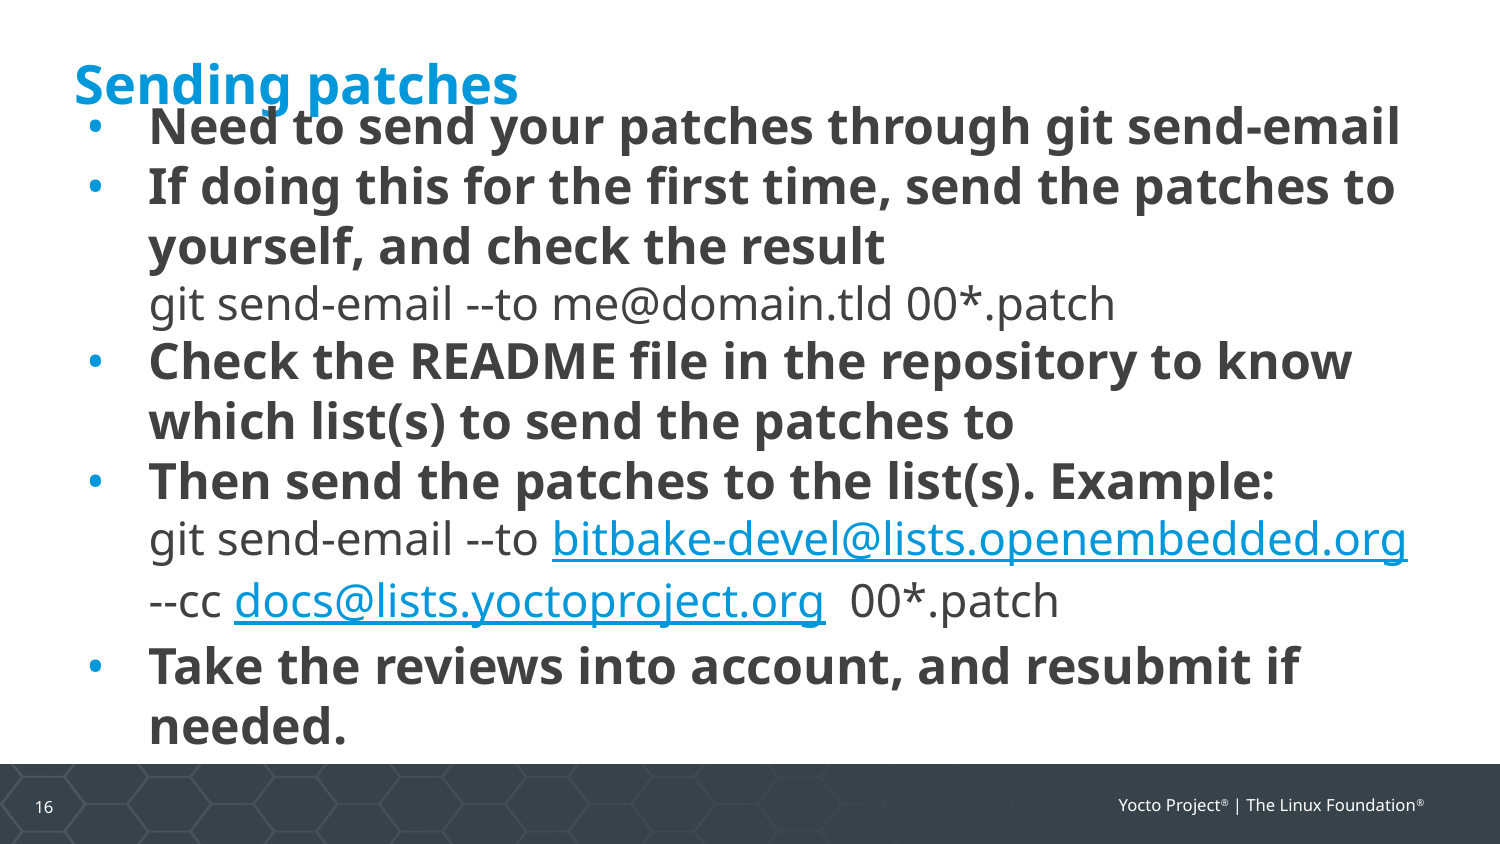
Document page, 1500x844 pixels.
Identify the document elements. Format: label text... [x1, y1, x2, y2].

title Sending patches [74, 50, 1425, 94]
picture [0, 0, 1500, 844]
list Need to send your patches through git send-email If doing this for the first time, send the patches to yourself, and check the result git send-email --to me@domain.tld 00*.patch Check the README file in the repository to know which list(s) to send the patches to Then send the patches to the list(s). Example: git send-email --to bitbake-devel@lists.openembedded.org --cc docs@lists.yoctoproject.org 00*.patch Take the reviews into account, and resubmit if needed. [73, 94, 1425, 653]
